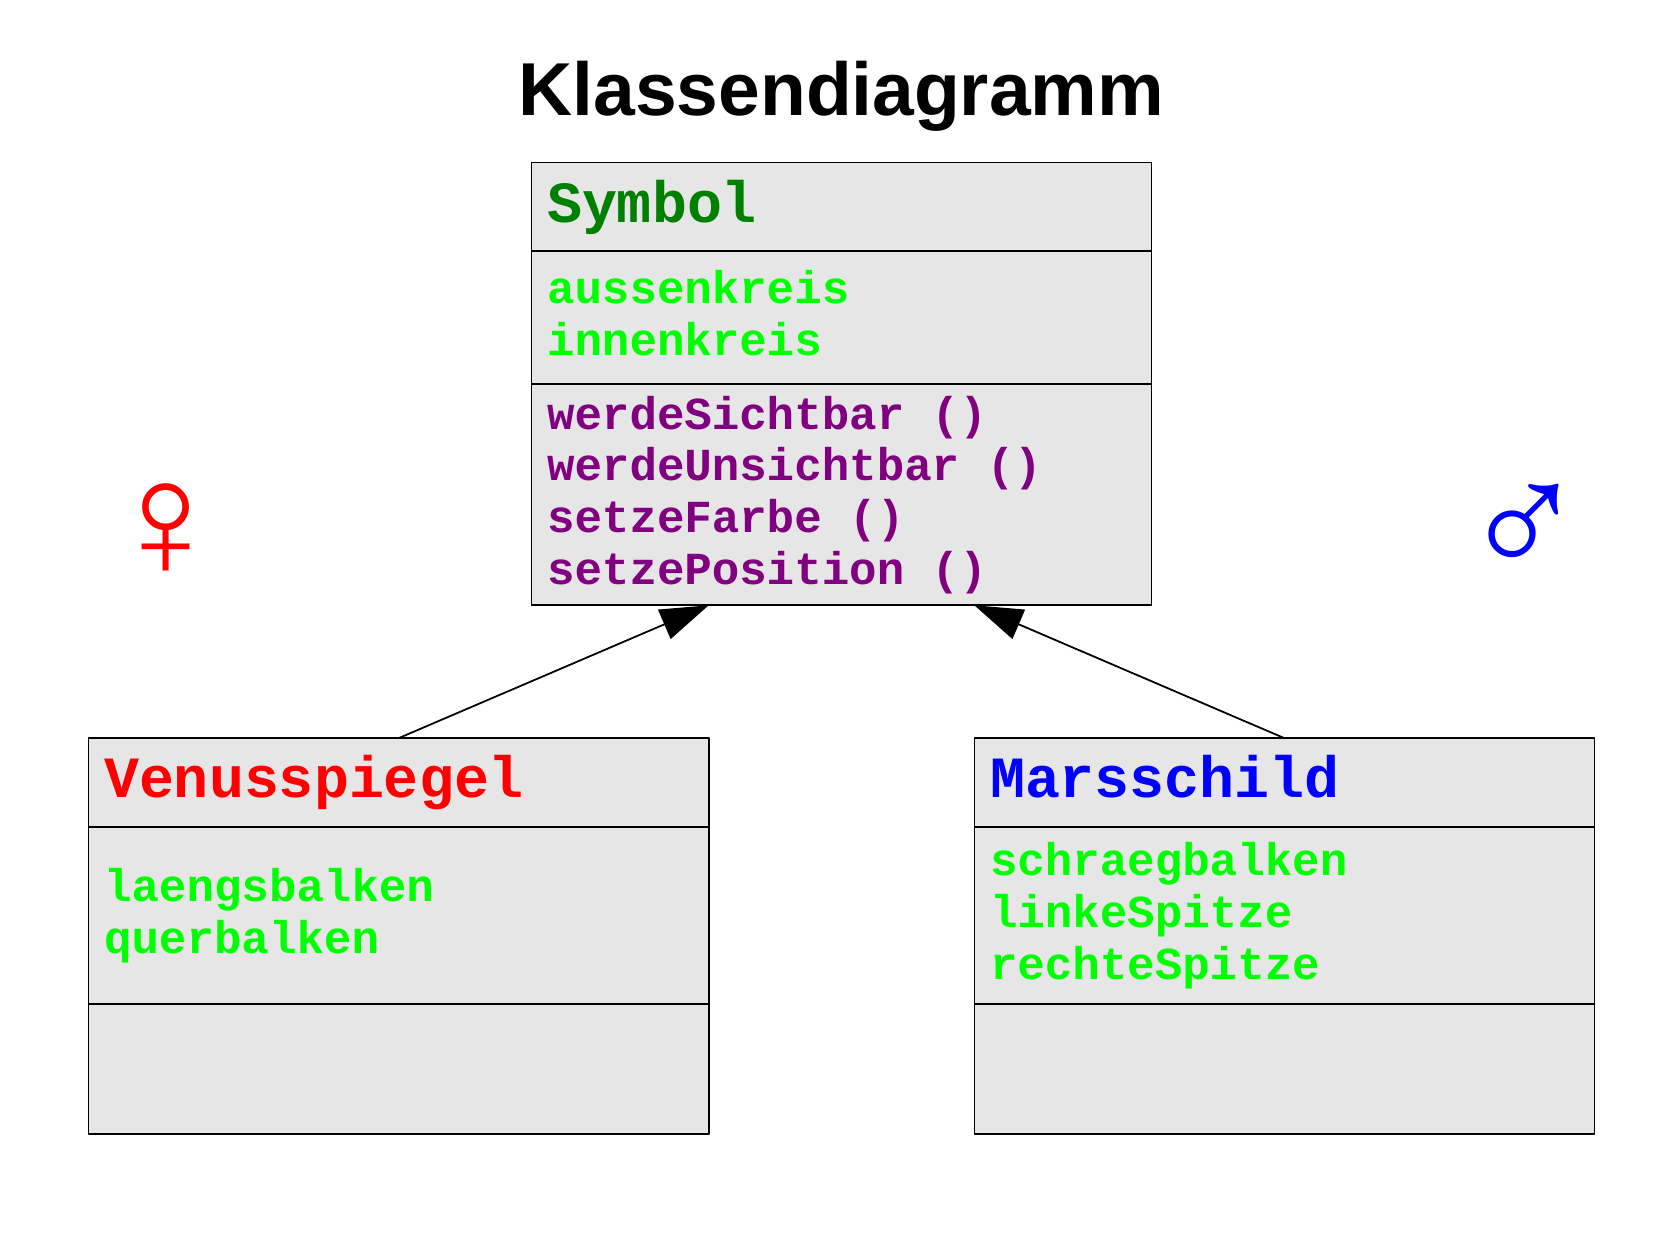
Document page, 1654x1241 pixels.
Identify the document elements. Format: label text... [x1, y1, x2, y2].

text_box Klassendiagramm [88, 39, 1595, 139]
text_box [974, 1004, 1595, 1134]
text_box werdeSichtbar () werdeUnsichtbar () setzeFarbe () setzePosition () [531, 383, 1152, 606]
text_box schraegbalken linkeSpitze rechteSpitze [974, 826, 1595, 1004]
text_box Symbol [531, 162, 1152, 250]
text_box aussenkreis innenkreis [531, 250, 1152, 383]
text_box Marsschild [974, 738, 1595, 826]
text_box laengsbalken querbalken [88, 826, 709, 1004]
text_box ♀ [88, 418, 237, 621]
text_box [88, 1004, 709, 1134]
text_box Venusspiegel [88, 738, 709, 826]
text_box ♂ [1446, 413, 1595, 615]
